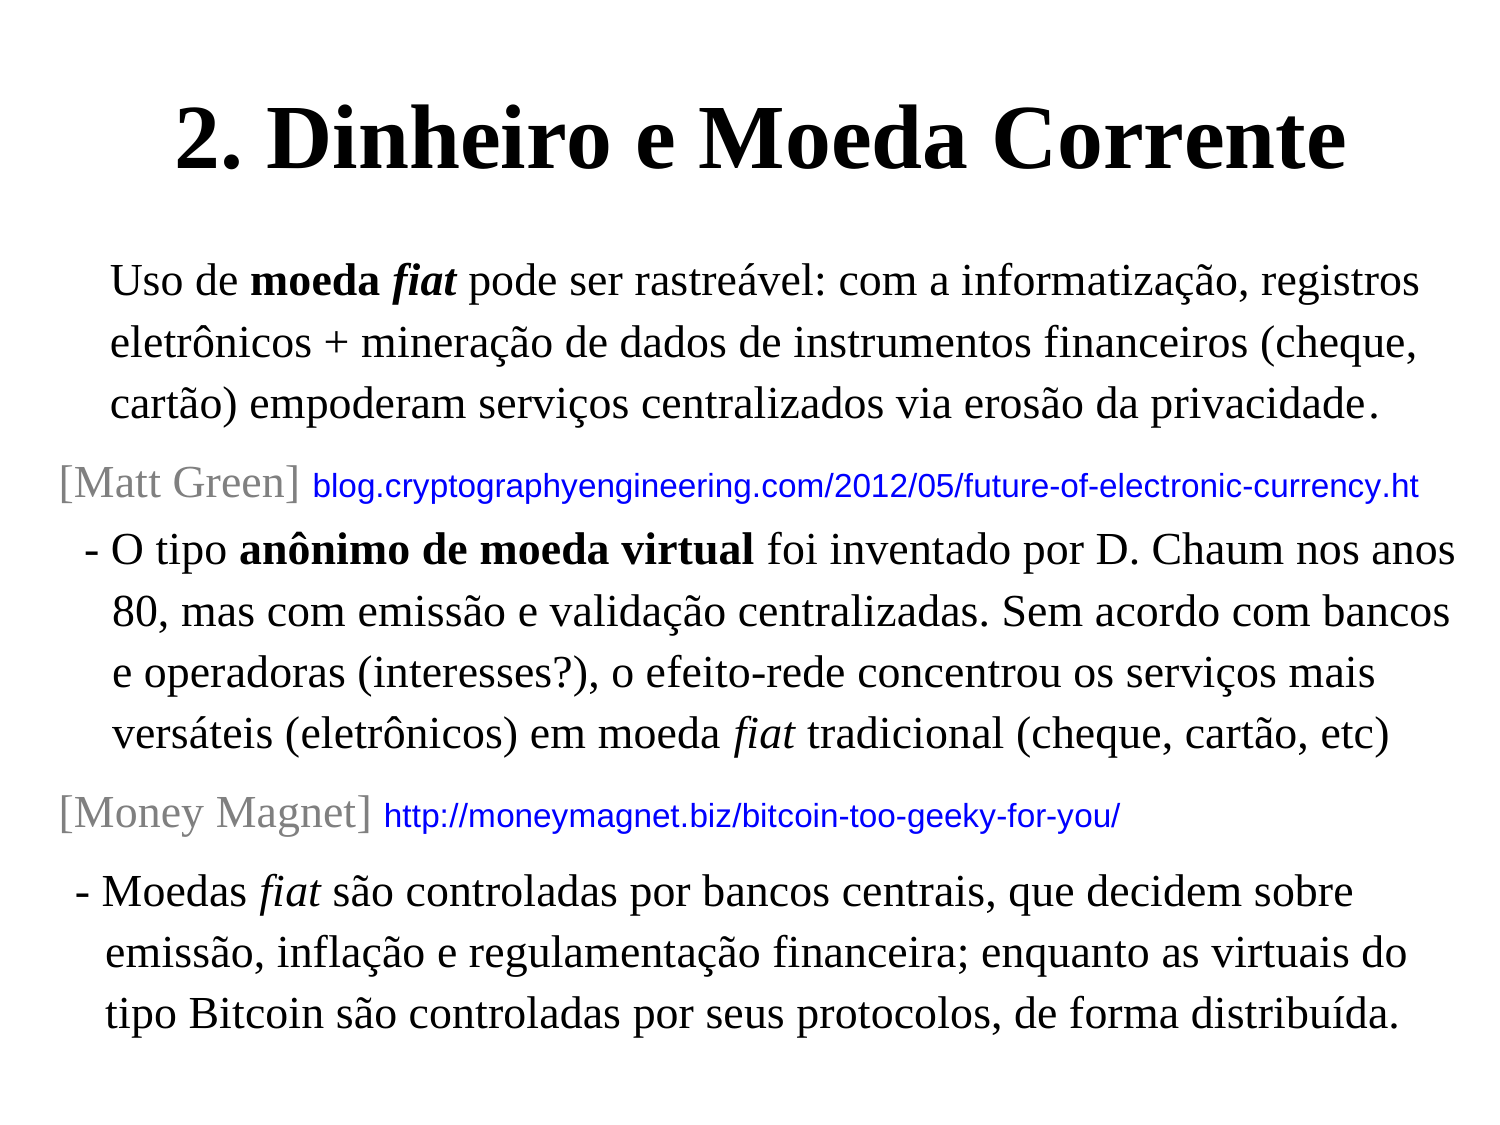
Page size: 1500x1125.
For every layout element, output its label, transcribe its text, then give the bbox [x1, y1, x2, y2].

title 2. Dinheiro e Moeda Corrente [97, 63, 1426, 214]
text_box Uso de moeda fiat pode ser rastreável: com a informatização, registros eletrônicos + mineração de dados de instrumentos financeiros (cheque, cartão) empoderam serviços centralizados via erosão da privacidade. [Matt Green] blog.cryptographyengineering.com/2012/05/future-of-electronic-currency.ht - O tipo anônimo de moeda virtual foi inventado por D. Chaum nos anos 80, mas com emissão e validação centralizadas. Sem acordo com bancos e operadoras (interesses?), o efeito-rede concentrou os serviços mais versáteis (eletrônicos) em moeda fiat tradicional (cheque, cartão, etc) [Money Magnet] http://moneymagnet.biz/bitcoin-too-geeky-for-you/ - Moedas fiat são controladas por bancos centrais, que decidem sobre emissão, inflação e regulamentação financeira; enquanto as virtuais do tipo Bitcoin são controladas por seus protocolos, de forma distribuída. [56, 244, 1457, 1039]
